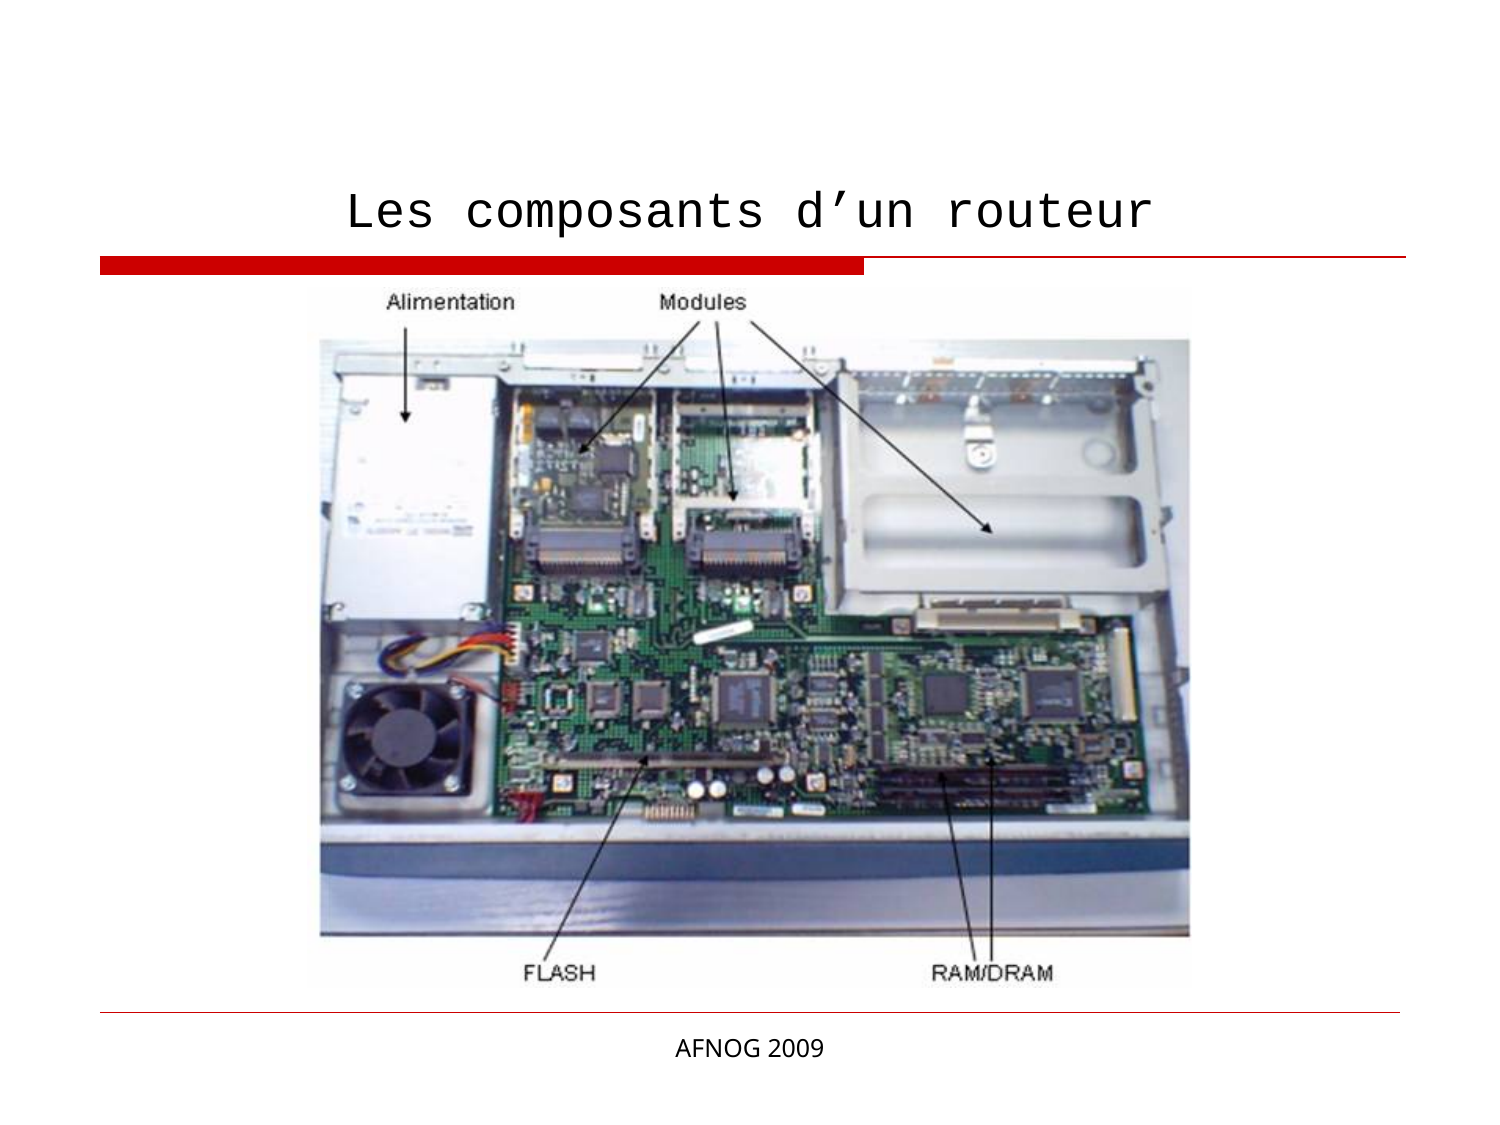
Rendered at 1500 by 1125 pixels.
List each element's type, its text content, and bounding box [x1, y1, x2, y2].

text_box AFNOG 2009 [512, 1024, 988, 1103]
title Les composants d’un routeur [94, 49, 1407, 250]
text_box [307, 287, 1192, 988]
